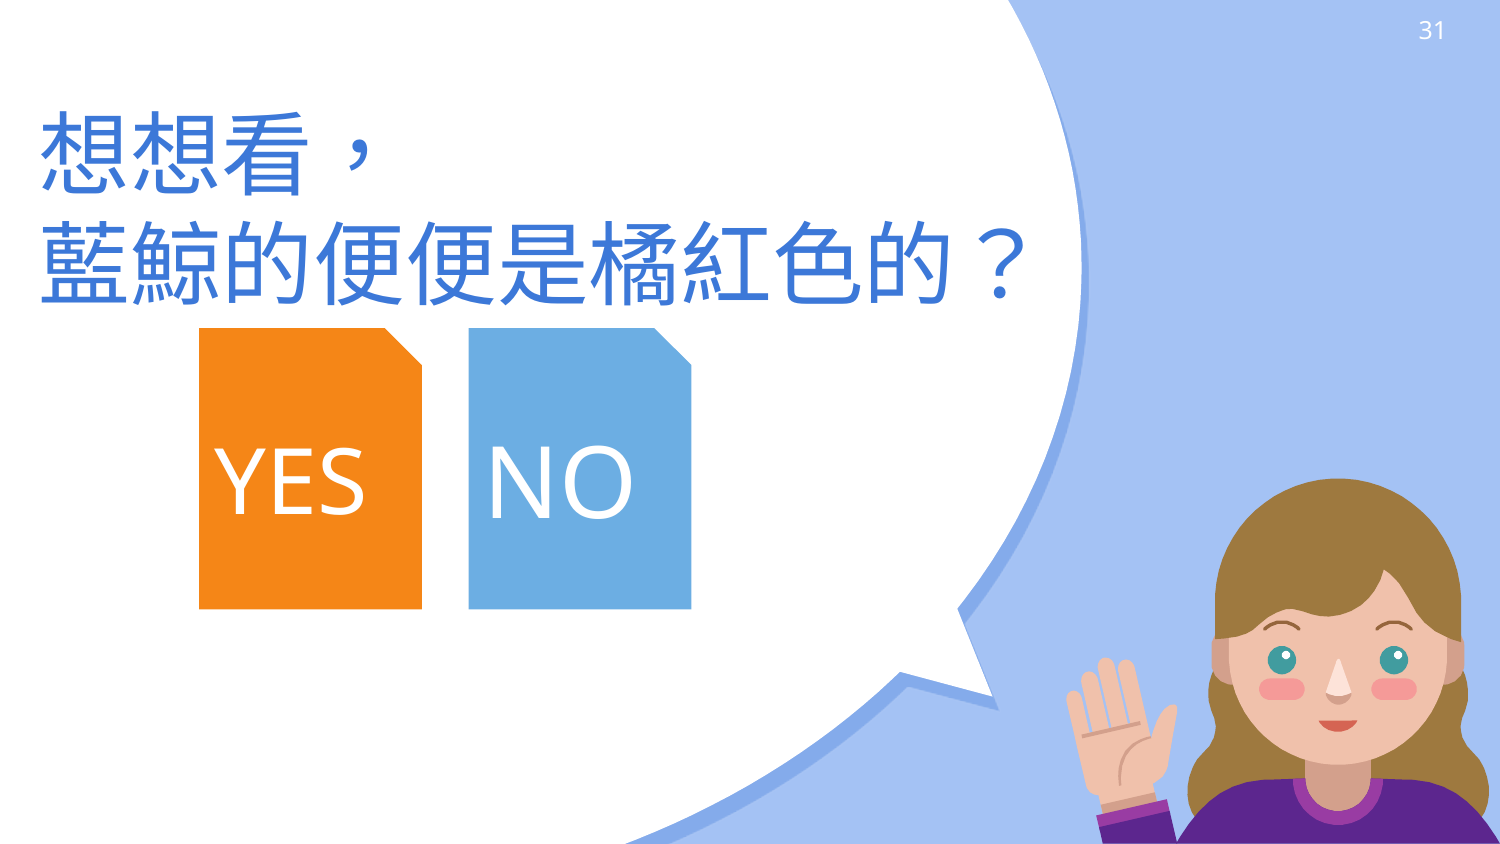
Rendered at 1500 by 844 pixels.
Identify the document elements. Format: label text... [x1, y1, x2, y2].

text_box NO [468, 328, 692, 610]
text_box YES [199, 328, 422, 610]
text_box 想想看， 藍鯨的便便是橘紅色的？ [23, 82, 1172, 273]
text_box [1066, 478, 1500, 844]
text_box 31 [1403, 0, 1494, 65]
